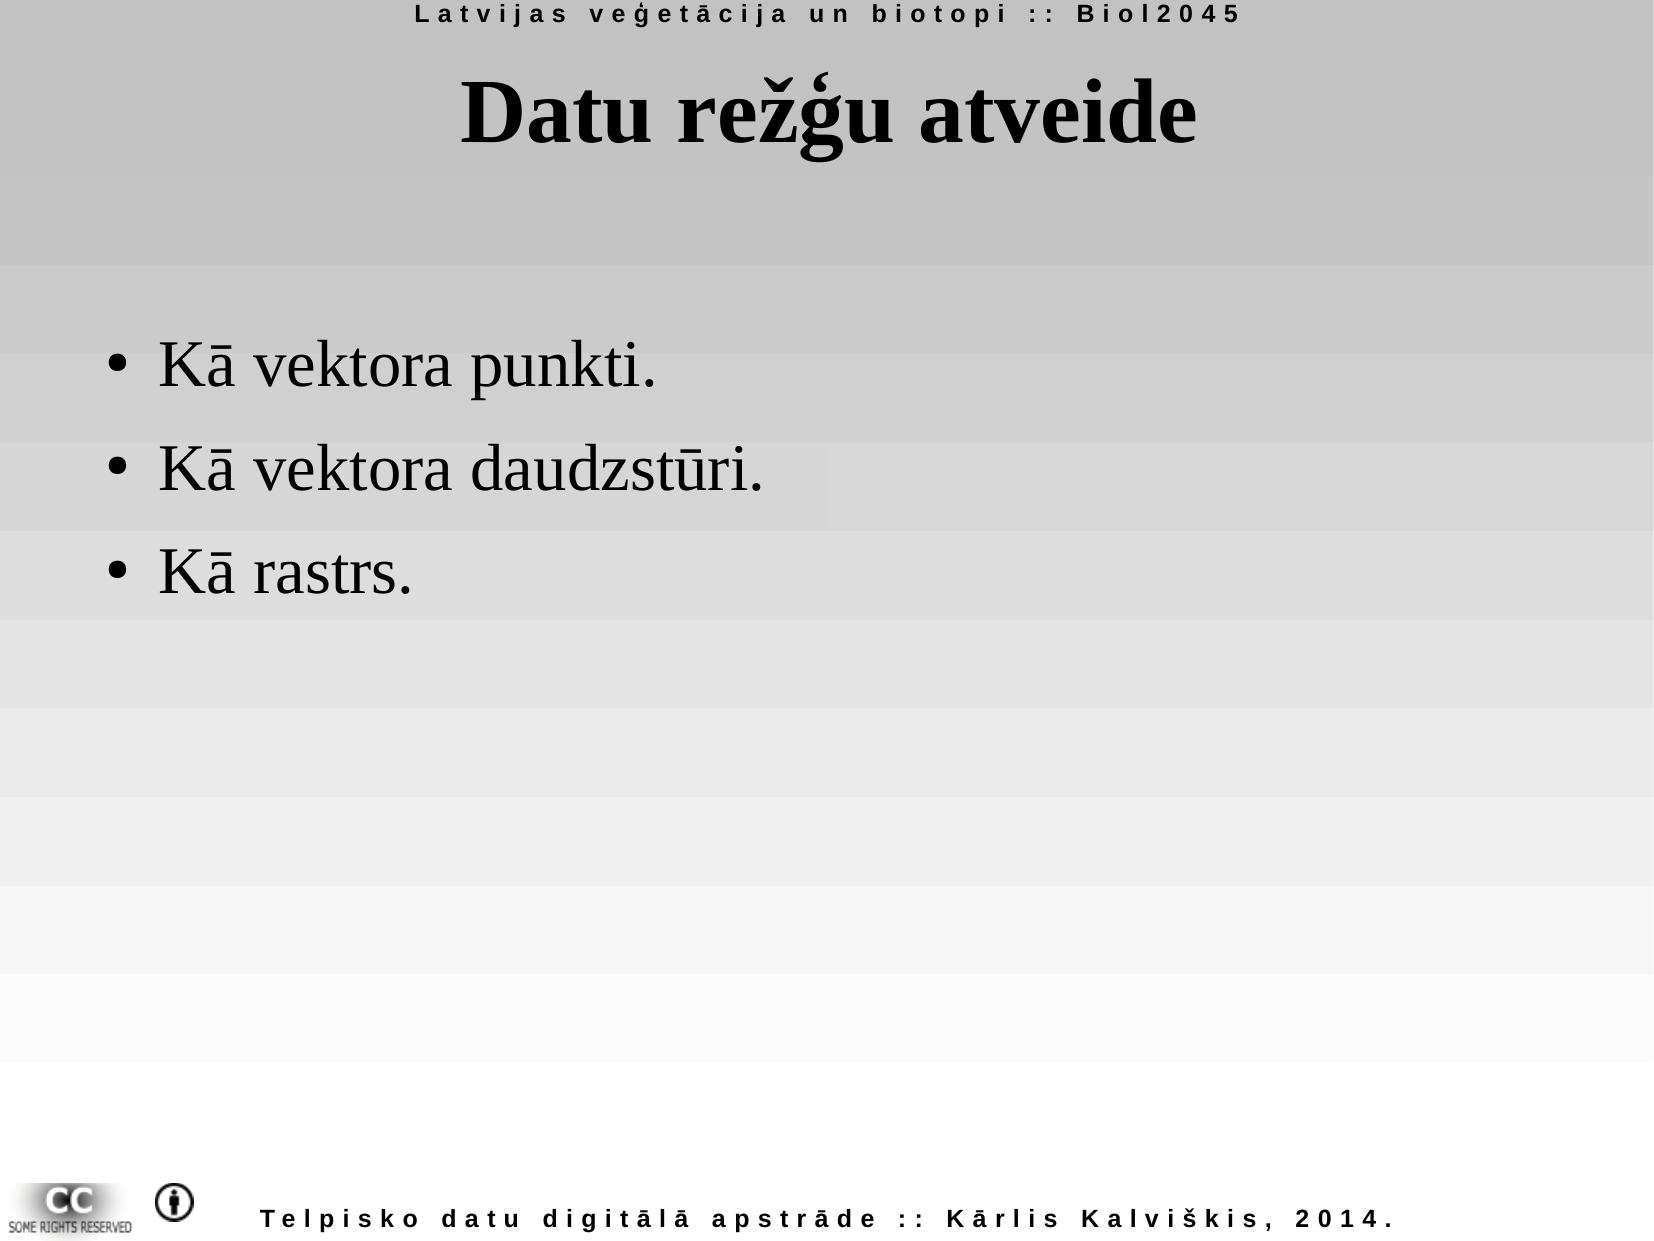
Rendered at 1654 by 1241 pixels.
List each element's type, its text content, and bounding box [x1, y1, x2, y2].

title Datu režģu atveide [34, 61, 1626, 296]
list Kā vektora punkti. Kā vektora daudzstūri. Kā rastrs. [87, 327, 1602, 1047]
picture [0, 0, 1654, 1241]
